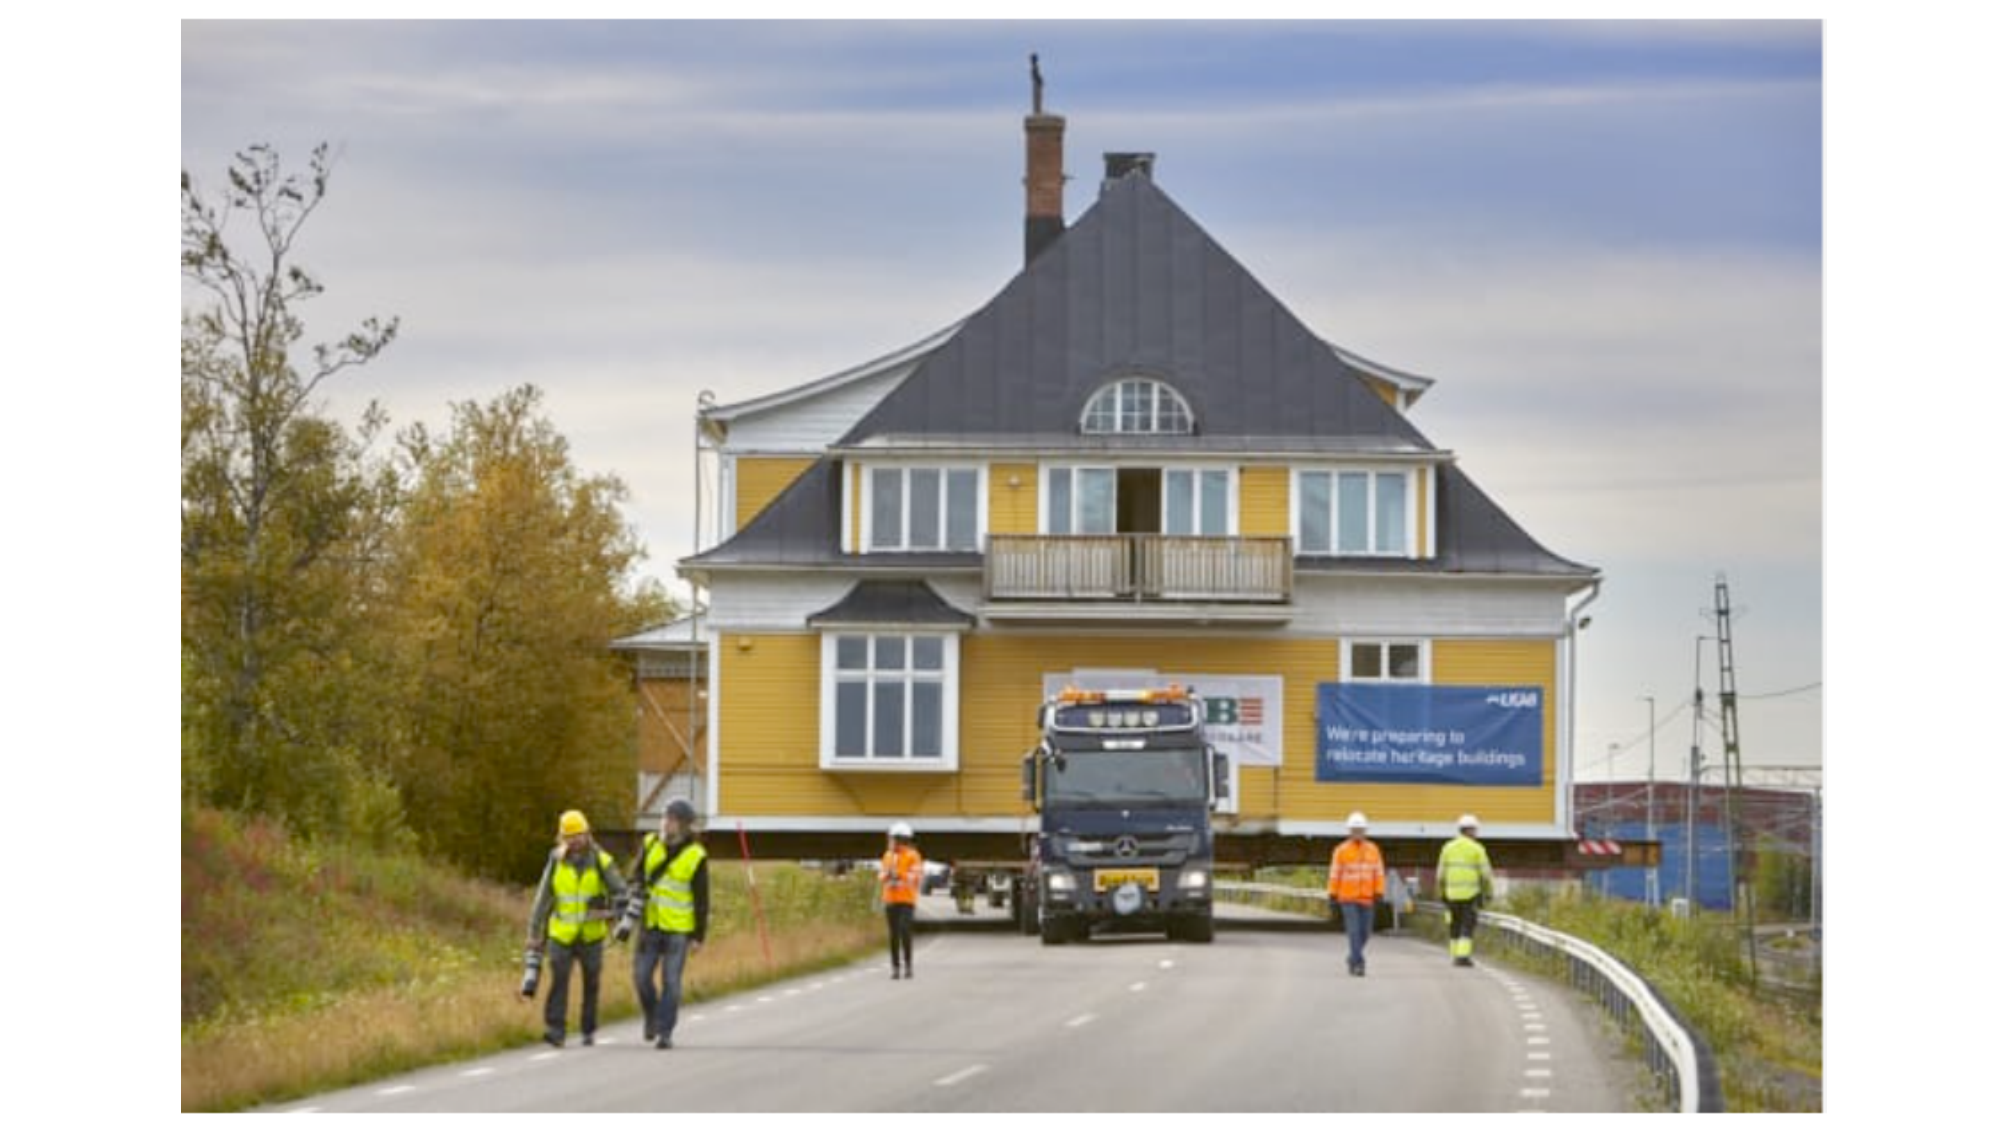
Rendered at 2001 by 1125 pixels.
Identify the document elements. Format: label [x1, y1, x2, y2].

picture [181, 14, 1827, 1117]
